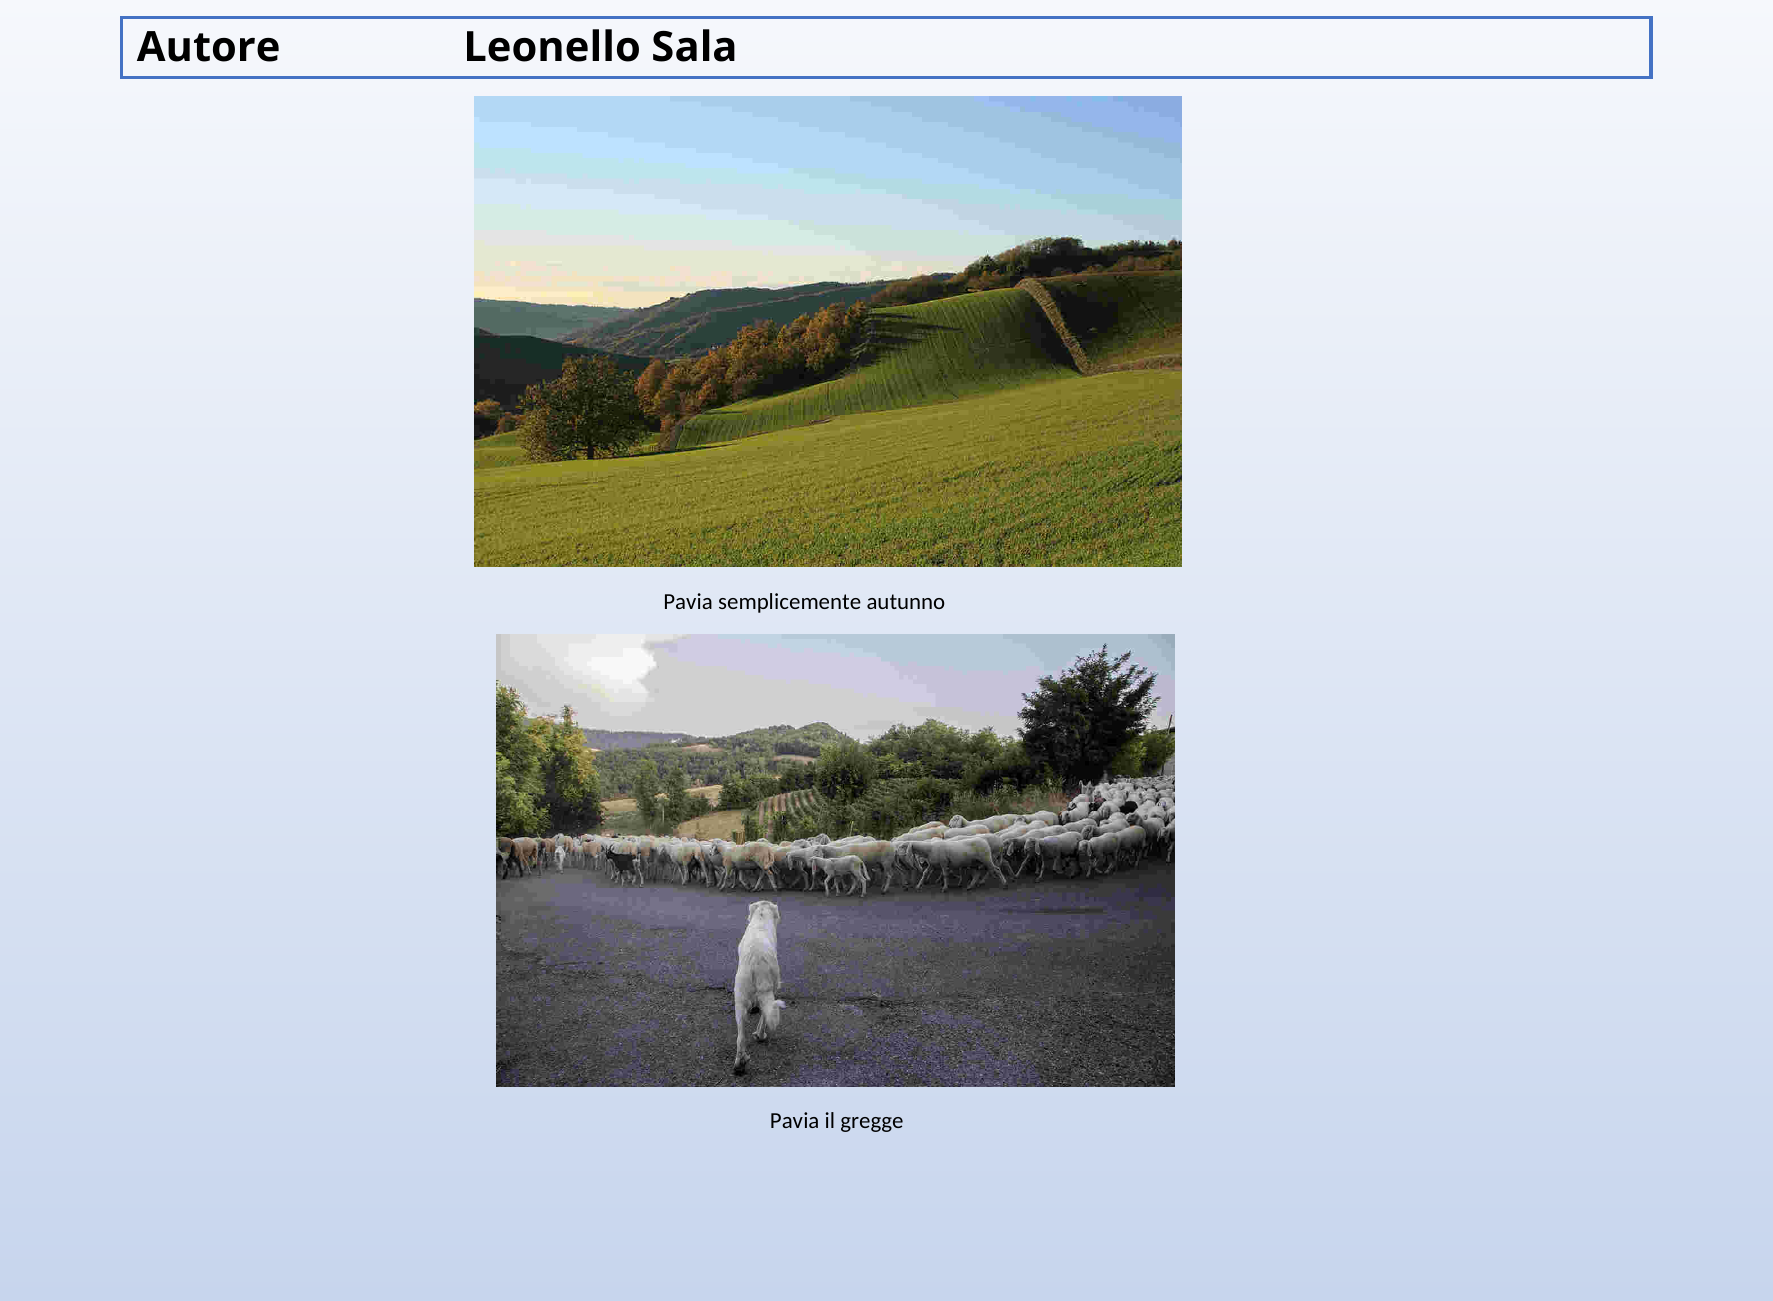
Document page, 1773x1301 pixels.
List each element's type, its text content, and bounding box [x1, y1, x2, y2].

picture [474, 96, 1182, 567]
text_box Pavia semplicemente autunno [497, 578, 1075, 622]
picture [496, 634, 1175, 1087]
title Autore Leonello Sala [121, 17, 1652, 78]
text_box Pavia il gregge [604, 1098, 1182, 1142]
